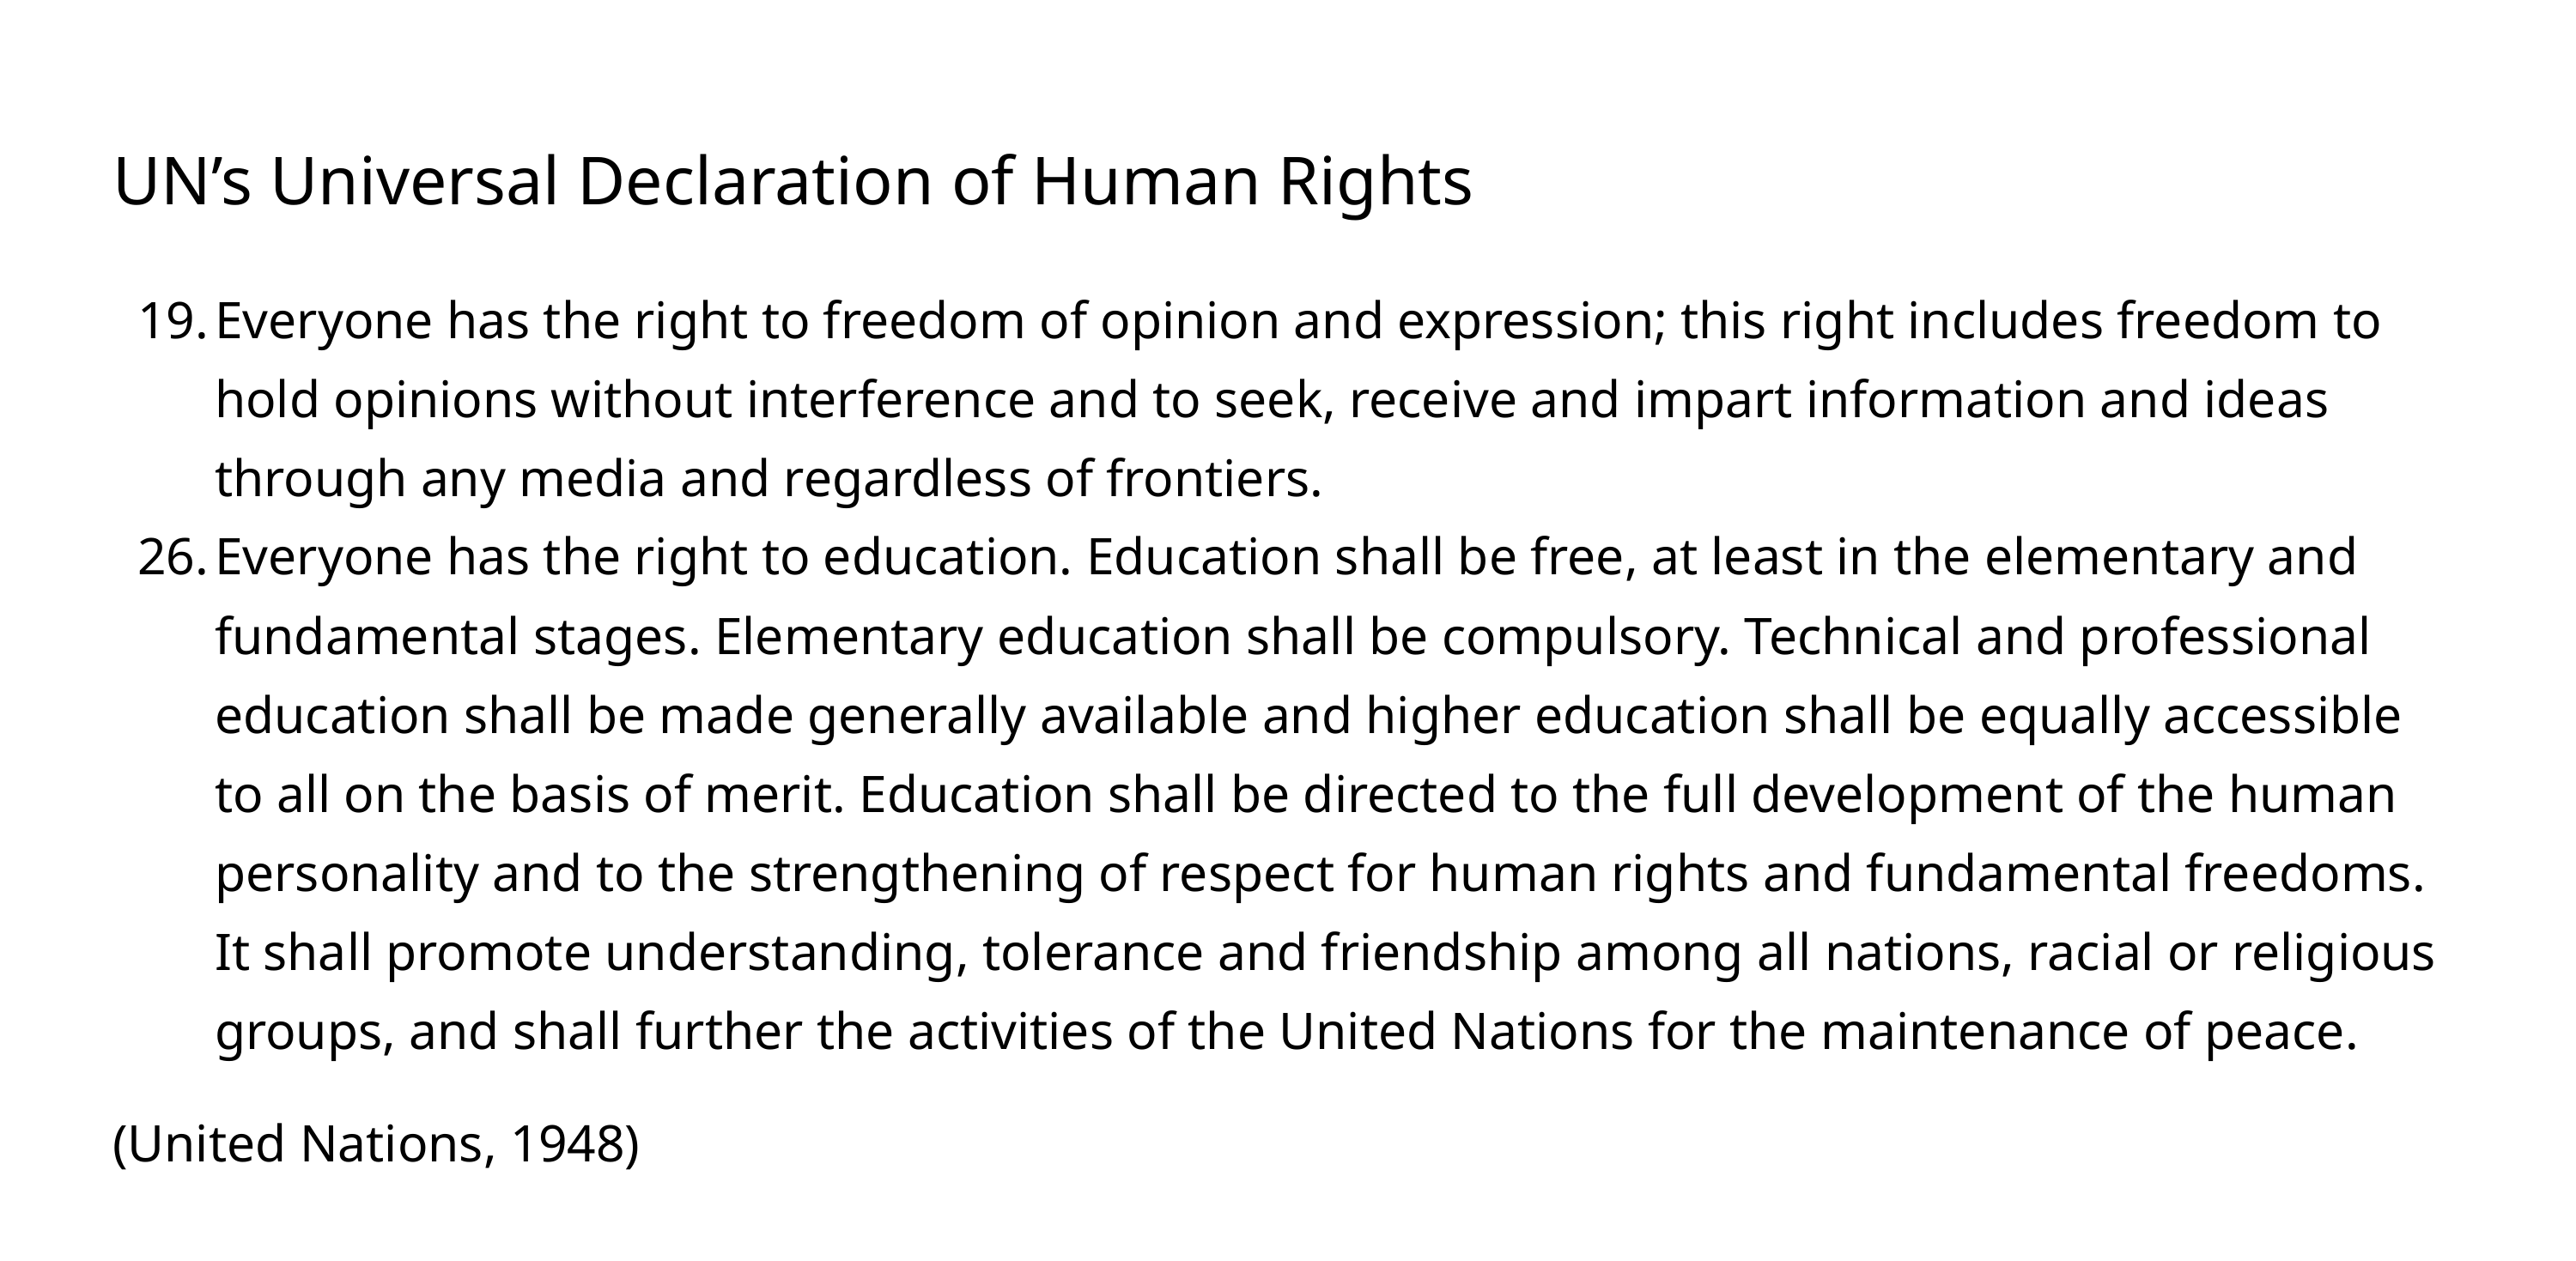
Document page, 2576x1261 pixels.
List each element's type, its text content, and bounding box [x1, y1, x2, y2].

title UN’s Universal Declaration of Human Rights [88, 109, 2488, 249]
list Everyone has the right to freedom of opinion and expression; this right includes freedom to hold opinions without interference and to seek, receive and impart information and ideas through any media and regardless of frontiers. Everyone has the right to education. Education shall be free, at least in the elementary and fundamental stages. Elementary education shall be compulsory. Technical and professional education shall be made generally available and higher education shall be equally accessible to all on the basis of merit. Education shall be directed to the full development of the human personality and to the strengthening of respect for human rights and fundamental freedoms. It shall promote understanding, tolerance and friendship among all nations, racial or religious groups, and shall further the activities of the United Nations for the maintenance of peace. (United Nations, 1948) [88, 249, 2488, 1248]
